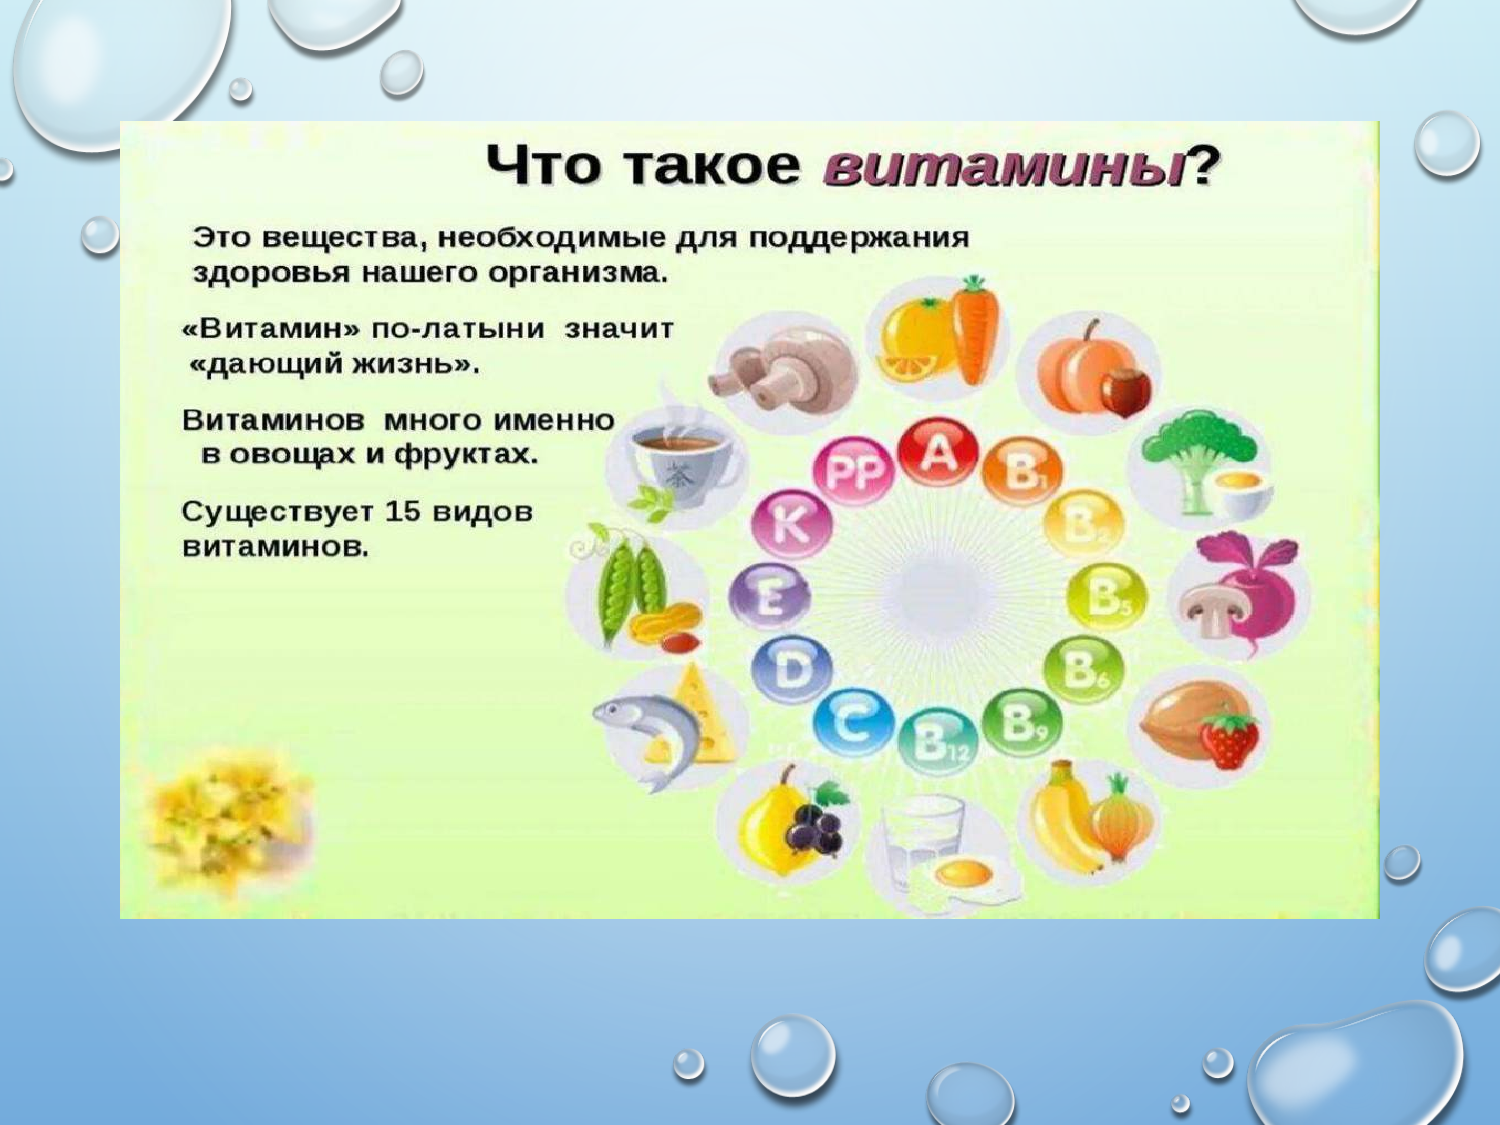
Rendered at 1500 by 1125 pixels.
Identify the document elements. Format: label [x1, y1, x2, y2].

picture [120, 121, 1380, 919]
